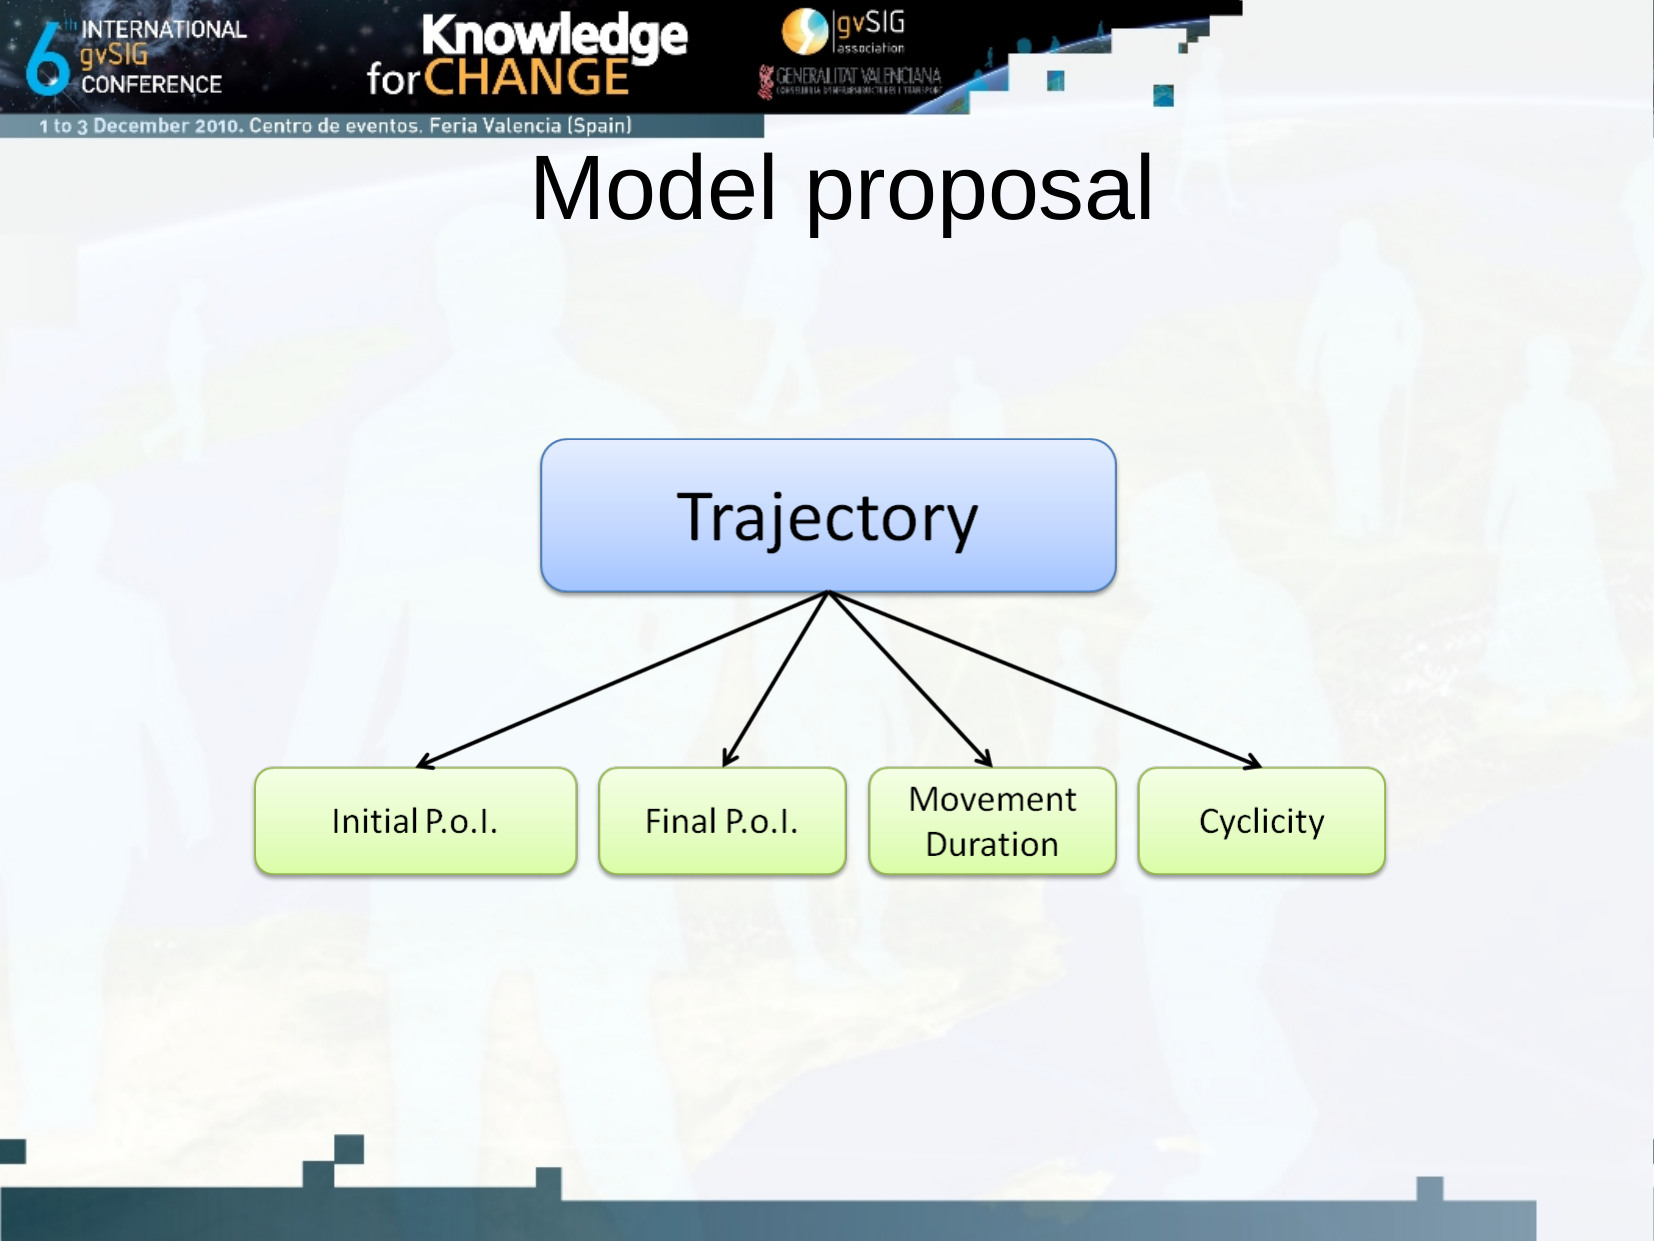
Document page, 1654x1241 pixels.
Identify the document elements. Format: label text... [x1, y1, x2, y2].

title Model proposal [82, 92, 1571, 285]
picture [0, 0, 1654, 1241]
